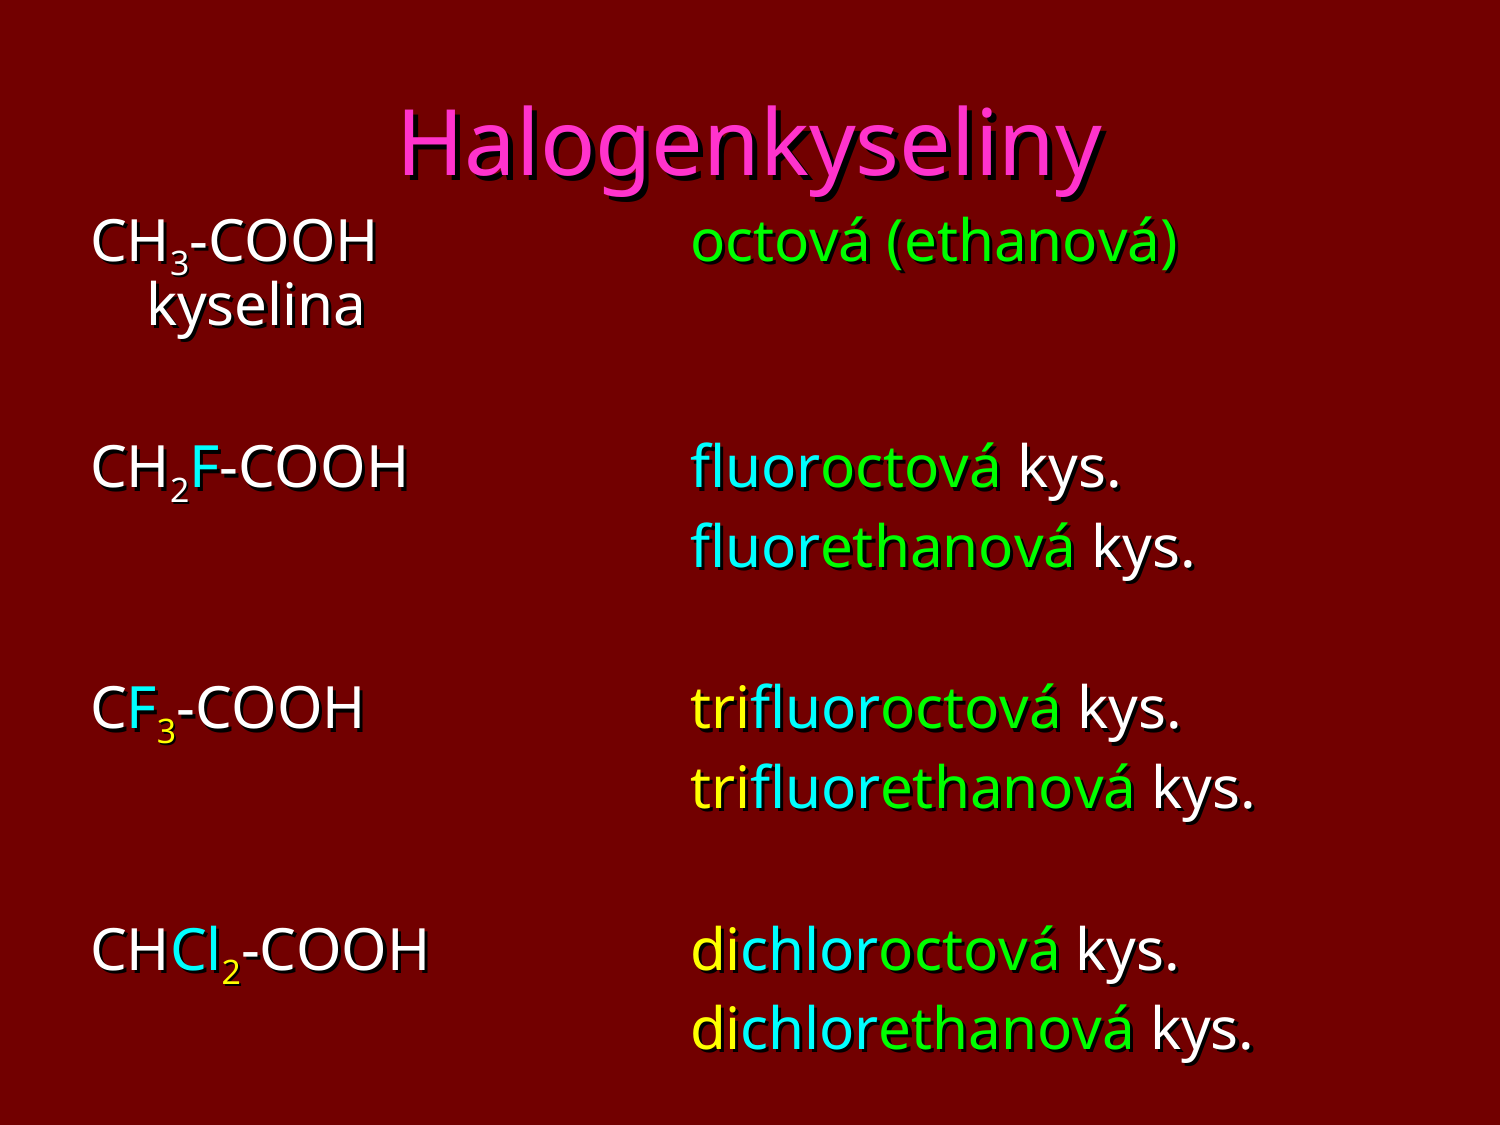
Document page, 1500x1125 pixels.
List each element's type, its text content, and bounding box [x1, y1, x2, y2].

list CH3-COOH octová (ethanová) kyselina CH2F-COOH fluoroctová kys. fluorethanová kys. CF3-COOH trifluoroctová kys. trifluorethanová kys. CHCl2-COOH dichloroctová kys. dichlorethanová kys. [75, 196, 1426, 1085]
title Halogenkyseliny [75, 45, 1426, 196]
